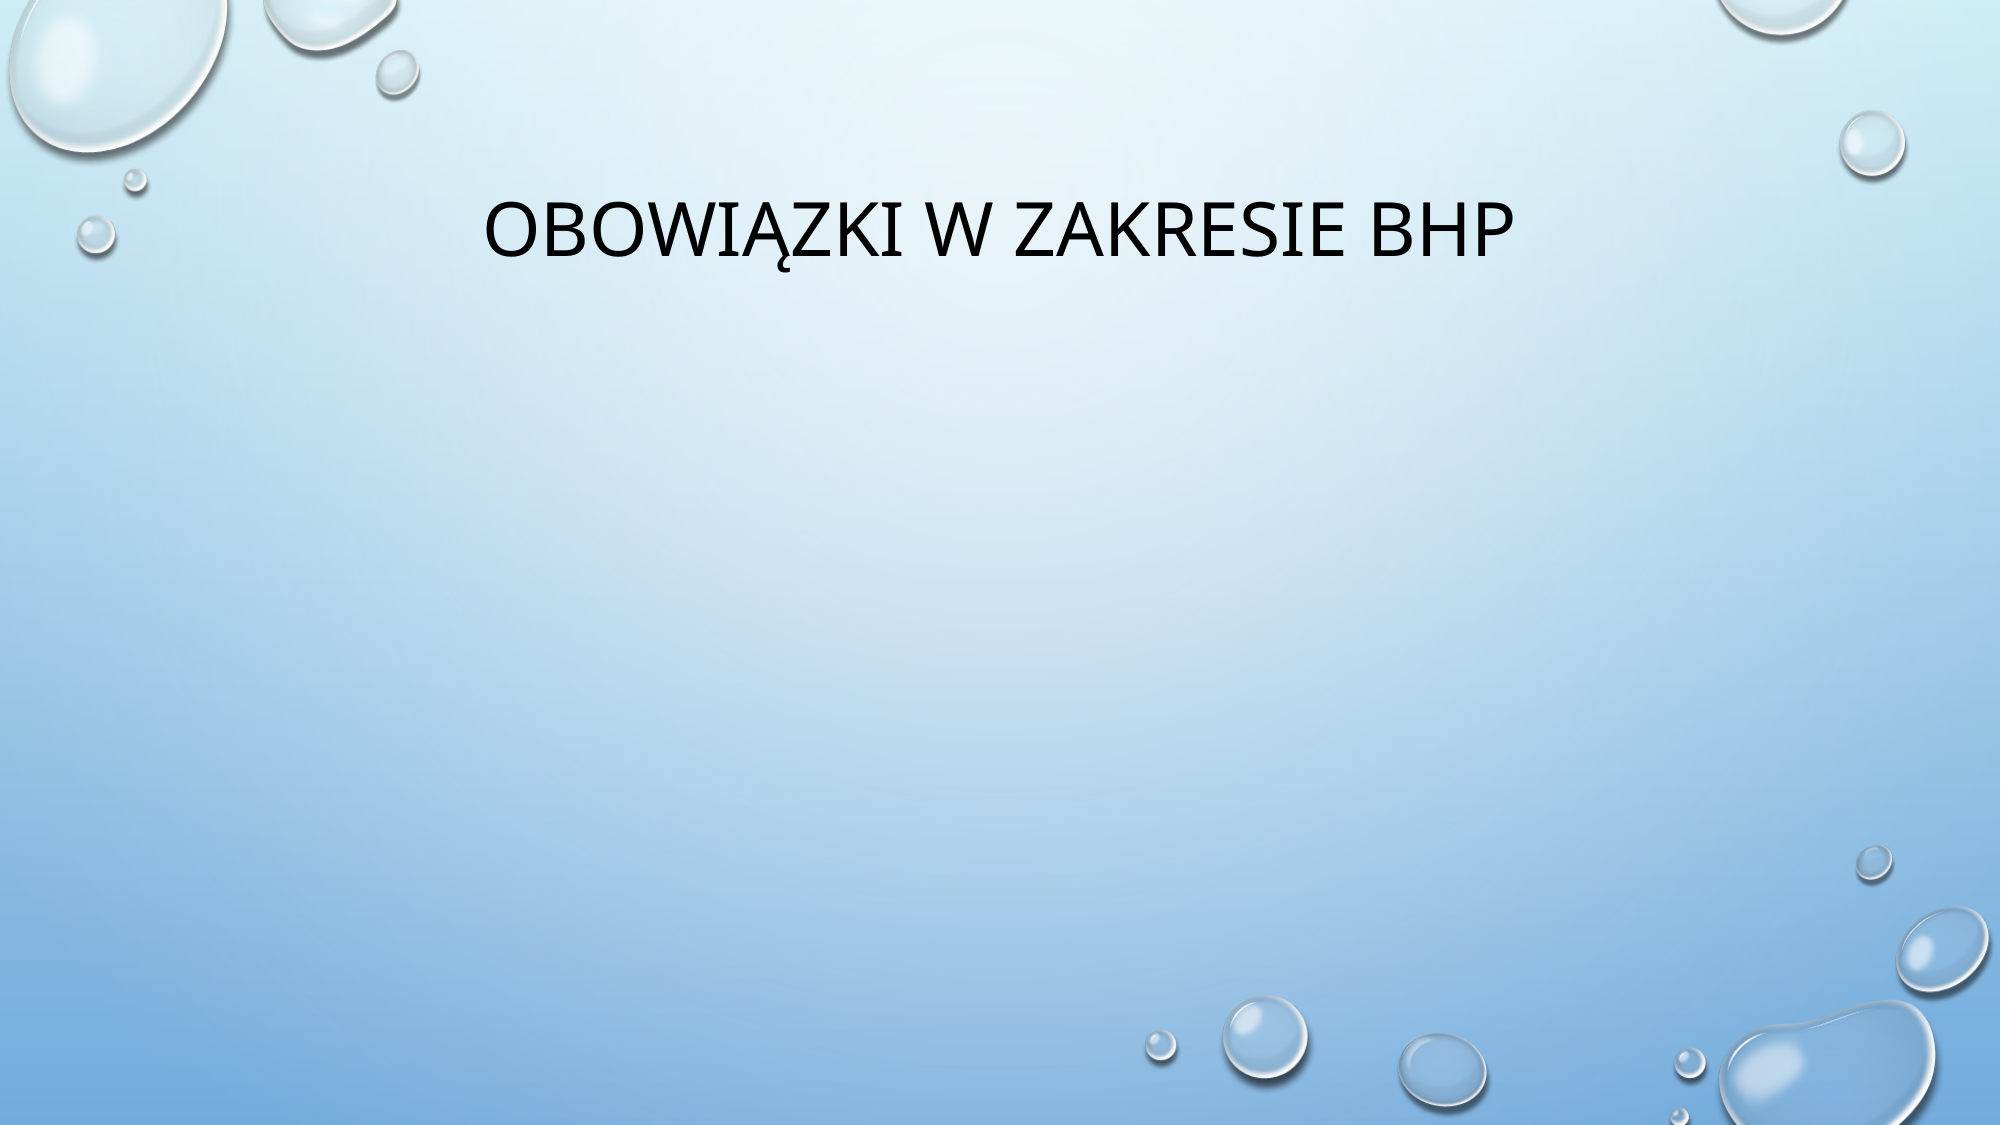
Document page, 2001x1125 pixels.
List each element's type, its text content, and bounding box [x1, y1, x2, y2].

title Obowiązki w zakresie bhp [149, 101, 1851, 364]
